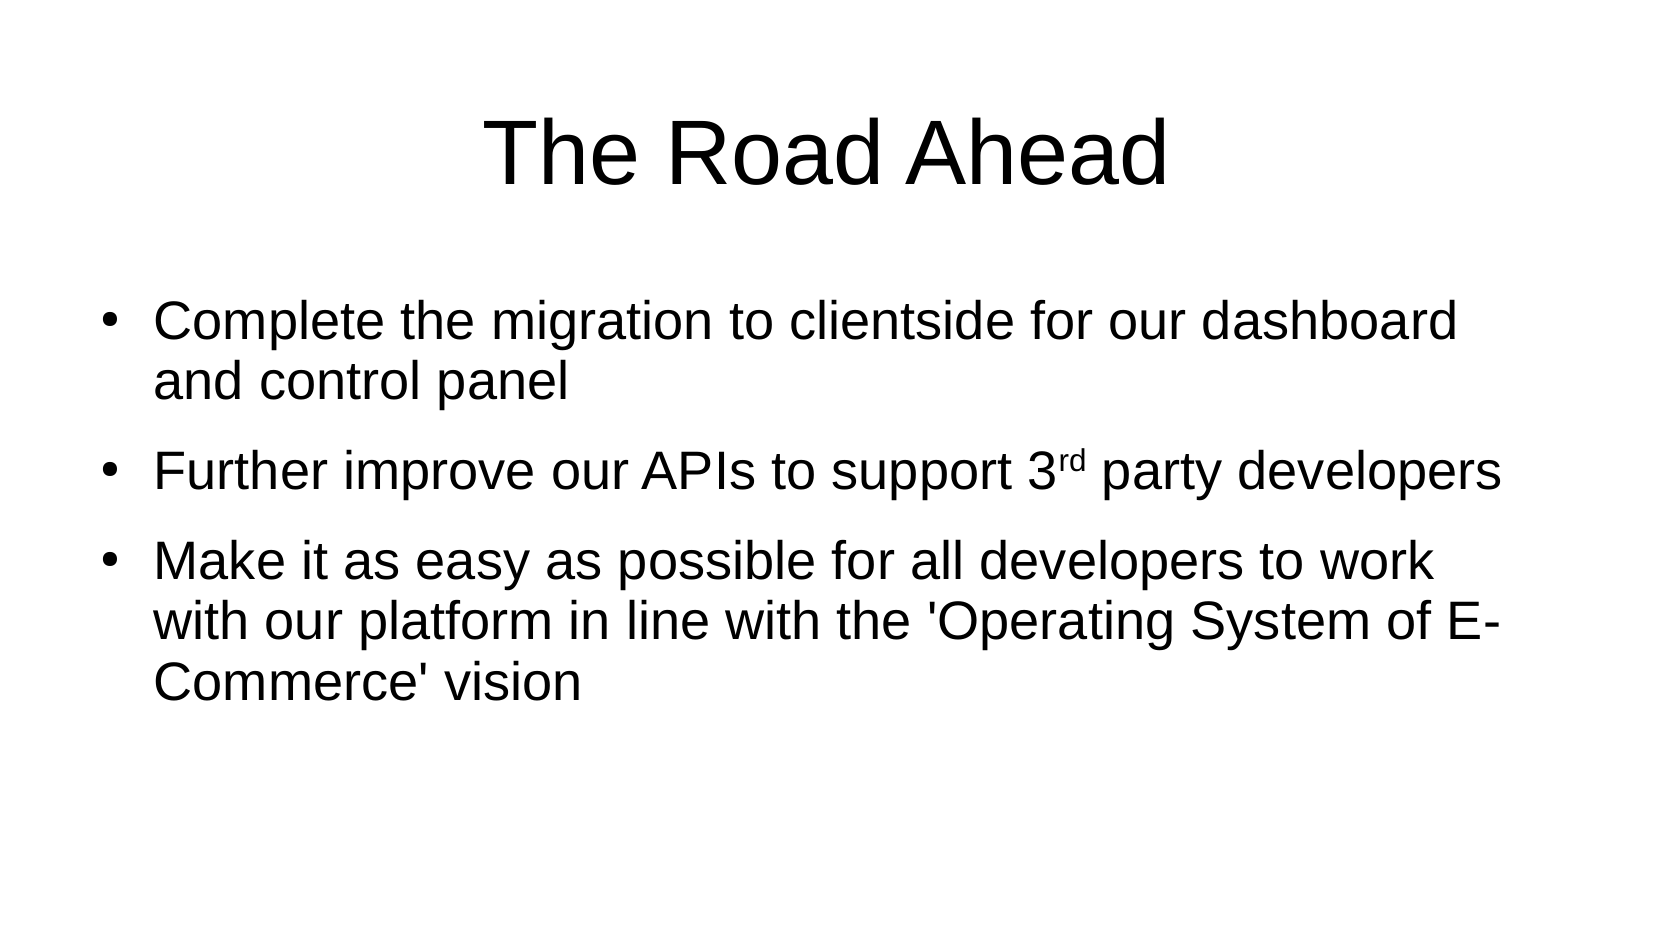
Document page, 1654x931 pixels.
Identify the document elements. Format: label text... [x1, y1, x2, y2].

title The Road Ahead [82, 49, 1571, 257]
list Complete the migration to clientside for our dashboard and control panel Further improve our APIs to support 3rd party developers Make it as easy as possible for all developers to work with our platform in line with the 'Operating System of E-Commerce' vision [82, 290, 1538, 931]
